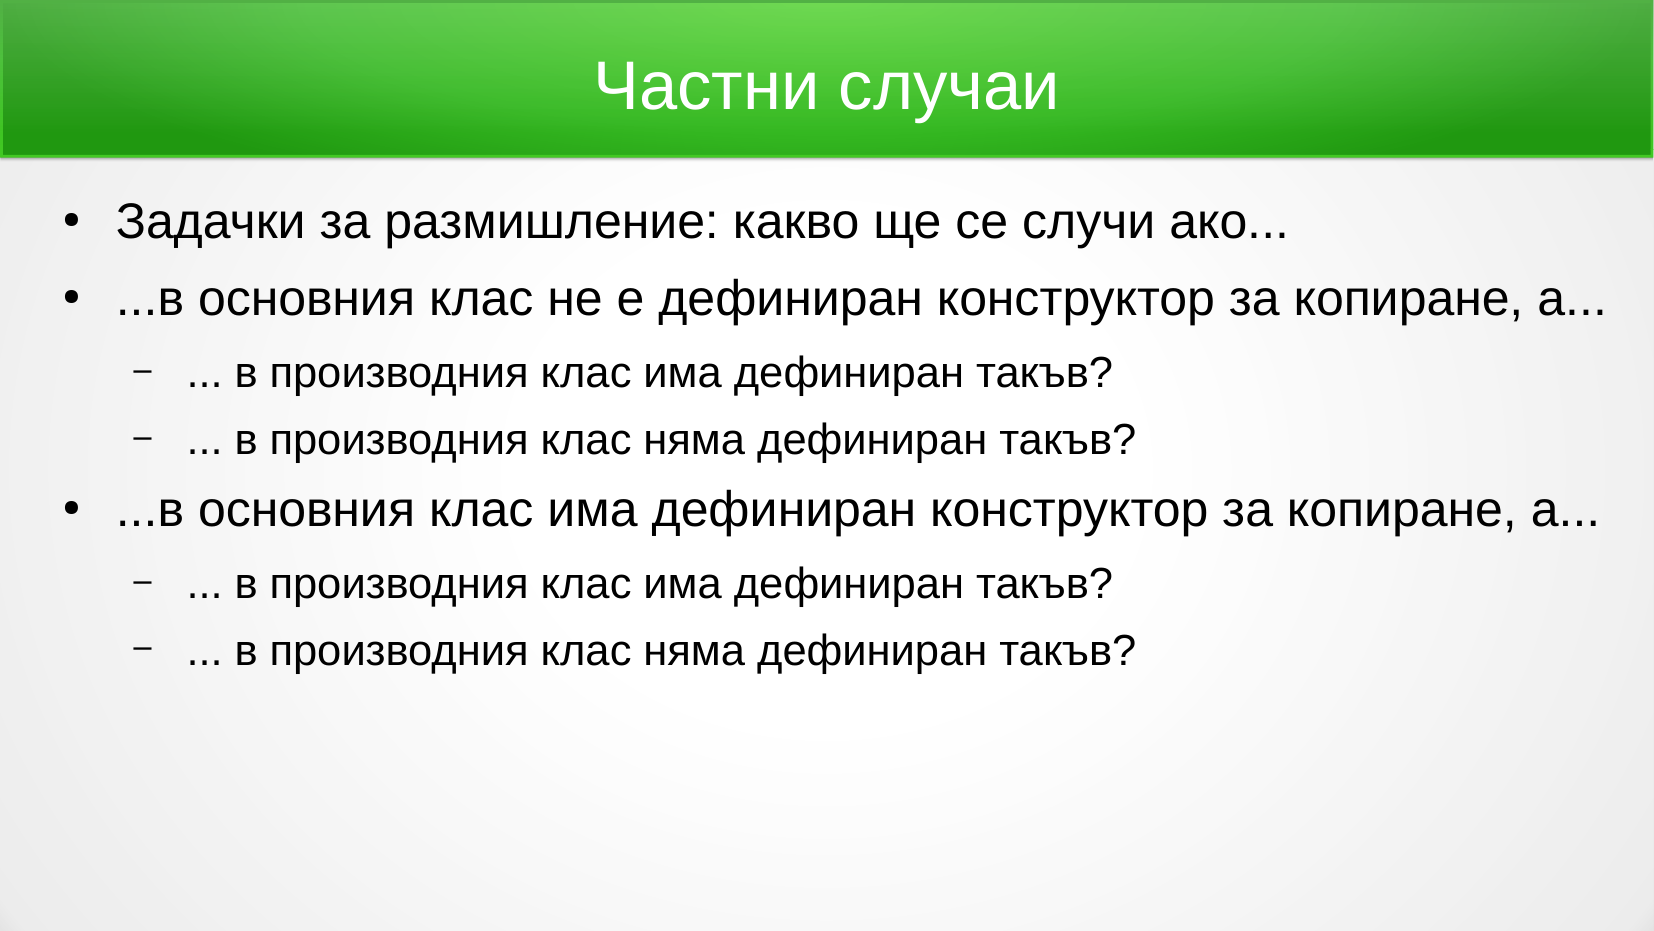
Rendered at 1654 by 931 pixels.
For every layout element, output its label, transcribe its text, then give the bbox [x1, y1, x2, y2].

list Задачки за размишление: какво ще се случи ако... ...в основния клас не е дефиниран конструктор за копиране, а... ... в производния клас има дефиниран такъв? ... в производния клас няма дефиниран такъв? ...в основния клас има дефиниран конструктор за копиране, а... ... в производния клас има дефиниран такъв? ... в производния клас няма дефиниран такъв? [44, 192, 1619, 898]
title Частни случаи [82, 37, 1571, 135]
